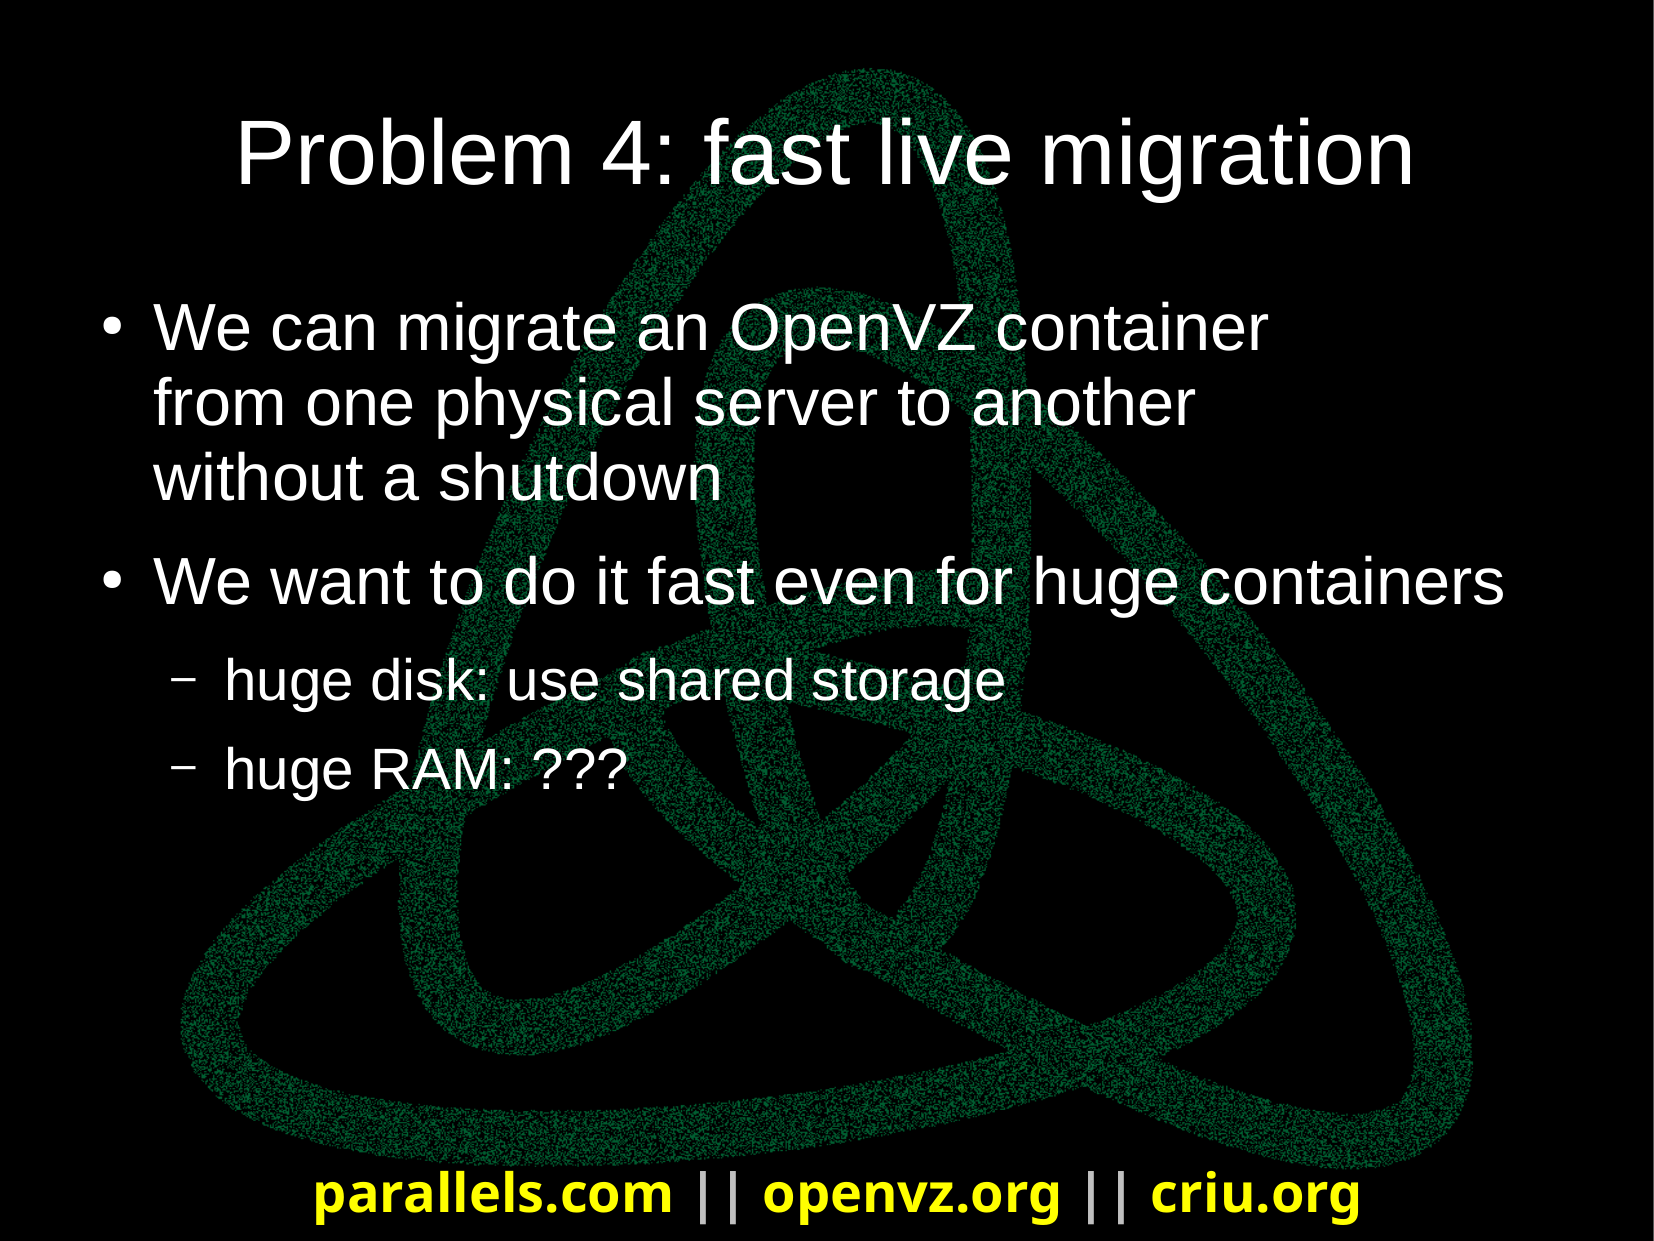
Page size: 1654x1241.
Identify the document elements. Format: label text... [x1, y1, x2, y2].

title Problem 4: fast live migration [82, 49, 1571, 257]
picture [0, 0, 1654, 1241]
list We can migrate an OpenVZ container from one physical server to another without a shutdown We want to do it fast even for huge containers huge disk: use shared storage huge RAM: ??? [82, 290, 1538, 1010]
